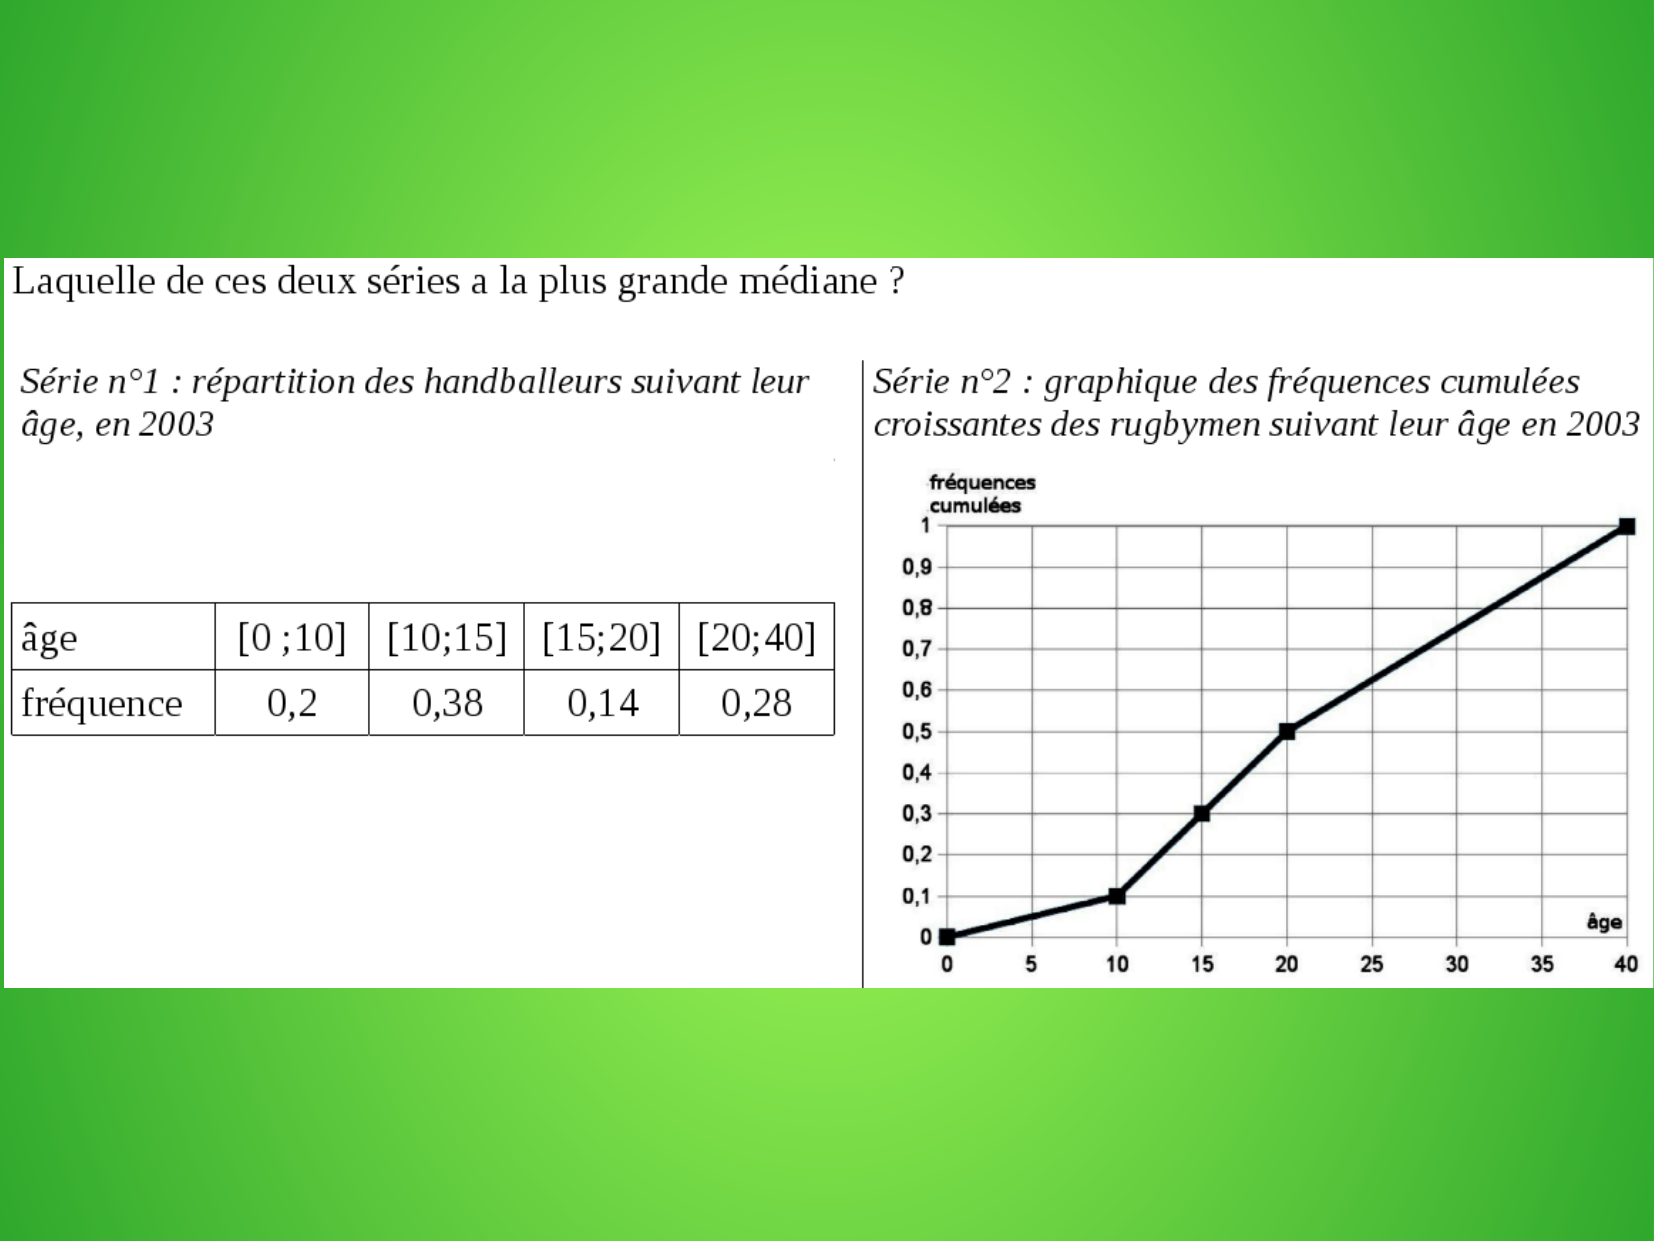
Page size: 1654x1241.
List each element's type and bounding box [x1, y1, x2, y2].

picture [4, 258, 1654, 989]
